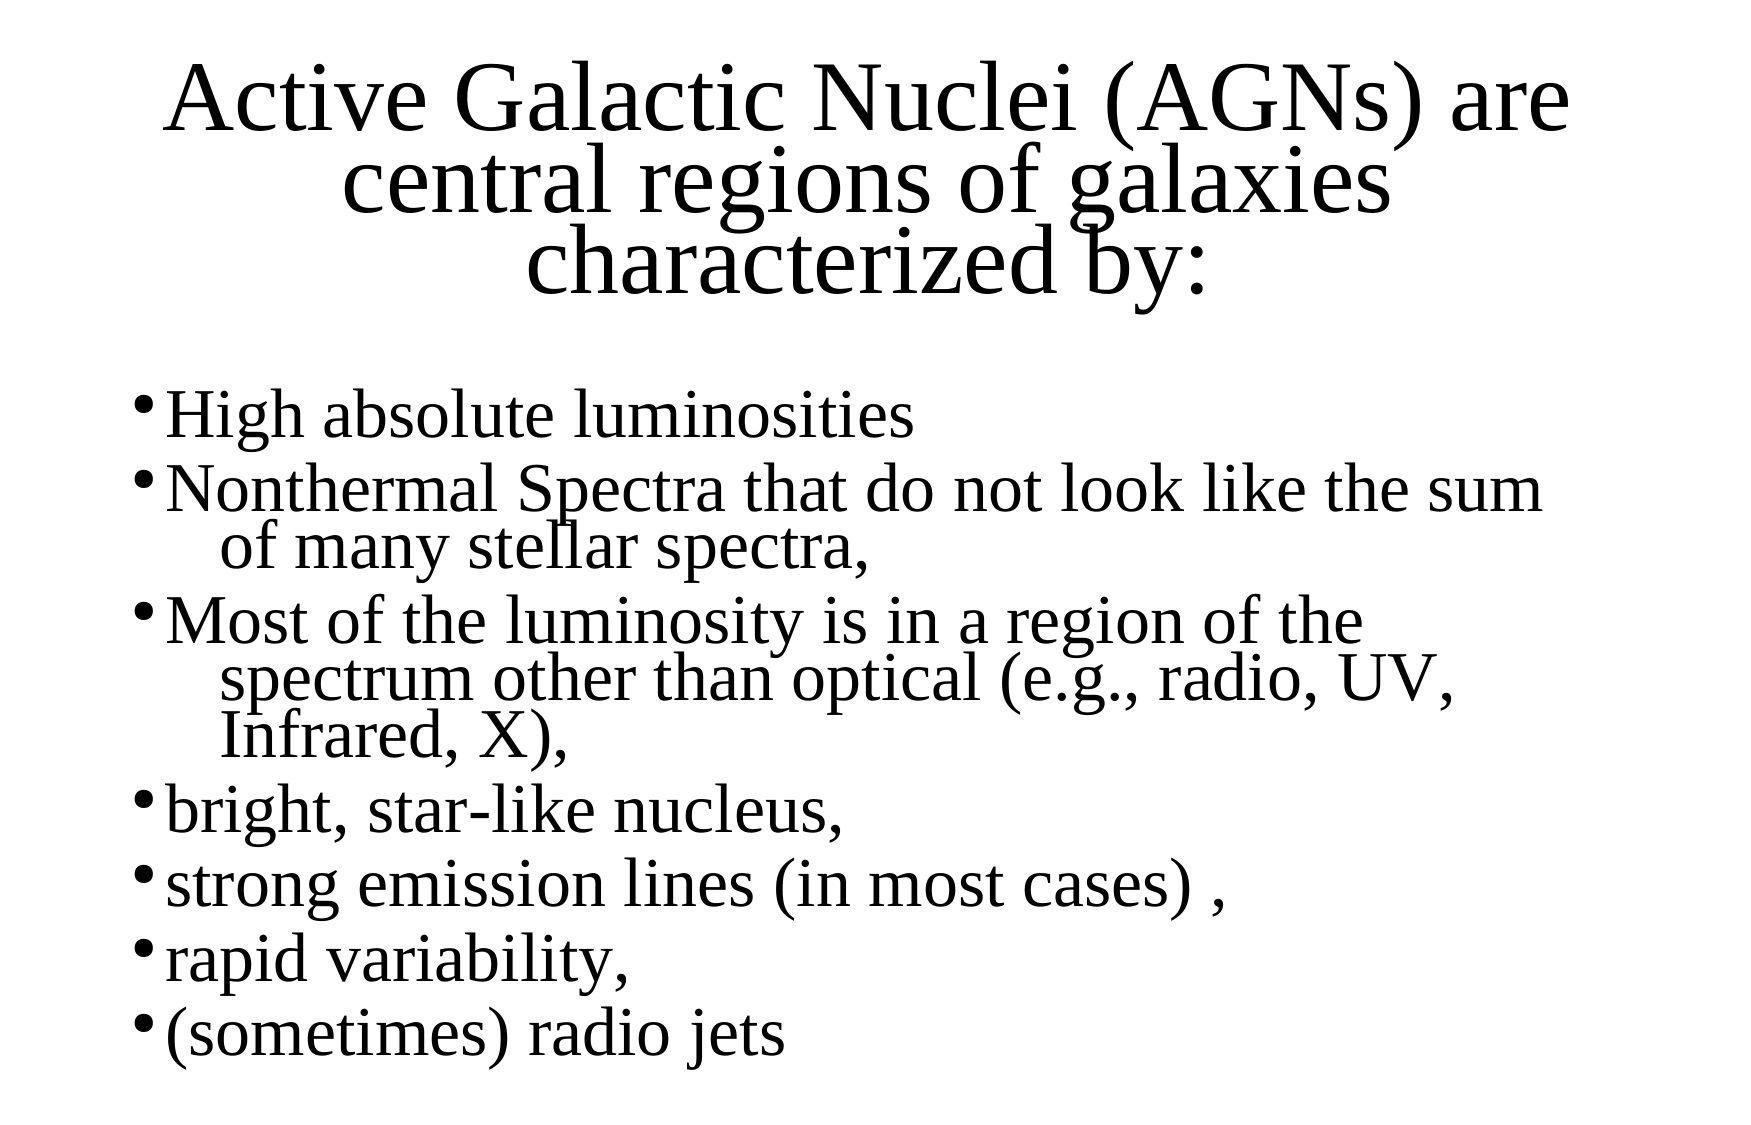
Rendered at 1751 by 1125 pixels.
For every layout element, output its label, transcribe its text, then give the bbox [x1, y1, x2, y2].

title Active Galactic Nuclei (AGNs) are central regions of galaxies characterized by: [131, 46, 1606, 324]
list High absolute luminosities Nonthermal Spectra that do not look like the sum of many stellar spectra, Most of the luminosity is in a region of the spectrum other than optical (e.g., radio, UV, Infrared, X), bright, star-like nucleus, strong emission lines (in most cases) , rapid variability, (sometimes) radio jets [131, 324, 1606, 1070]
